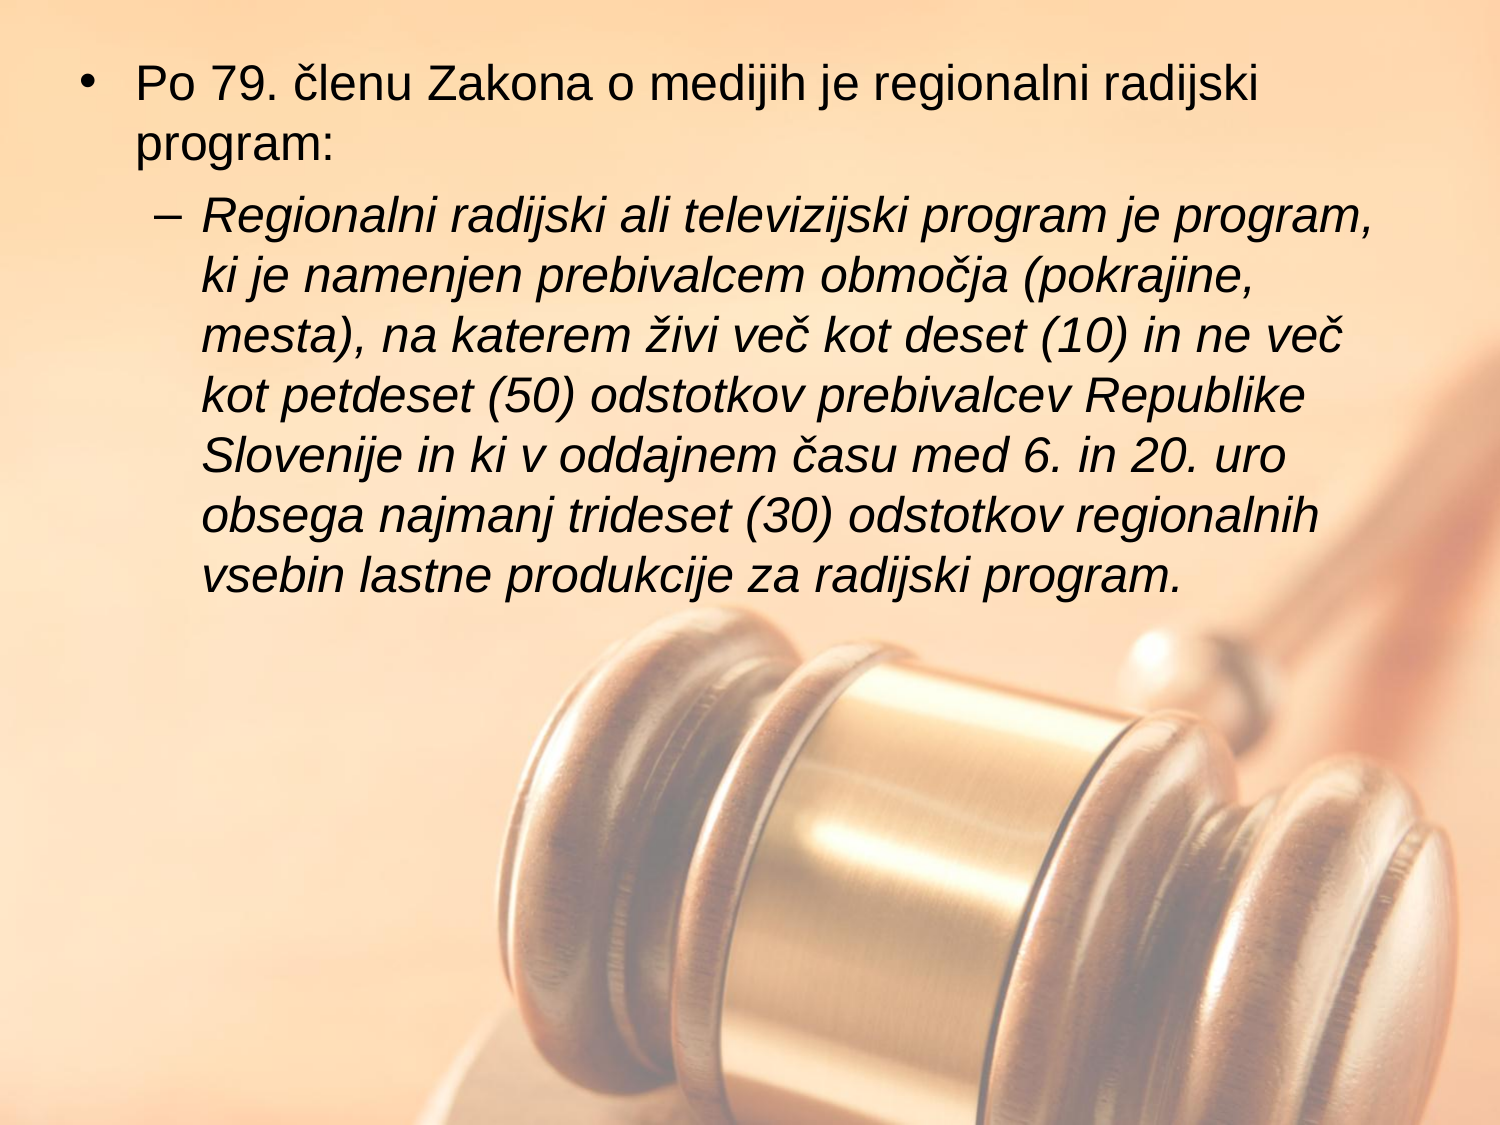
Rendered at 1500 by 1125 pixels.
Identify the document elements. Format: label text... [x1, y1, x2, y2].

text_box Po 79. členu Zakona o medijih je regionalni radijski program: Regionalni radijski ali televizijski program je program, ki je namenjen prebivalcem območja (pokrajine, mesta), na katerem živi več kot deset (10) in ne več kot petdeset (50) odstotkov prebivalcev Republike Slovenije in ki v oddajnem času med 6. in 20. uro obsega najmanj trideset (30) odstotkov regionalnih vsebin lastne produkcije za radijski program. [64, 42, 1426, 1005]
picture [0, 0, 1500, 1125]
